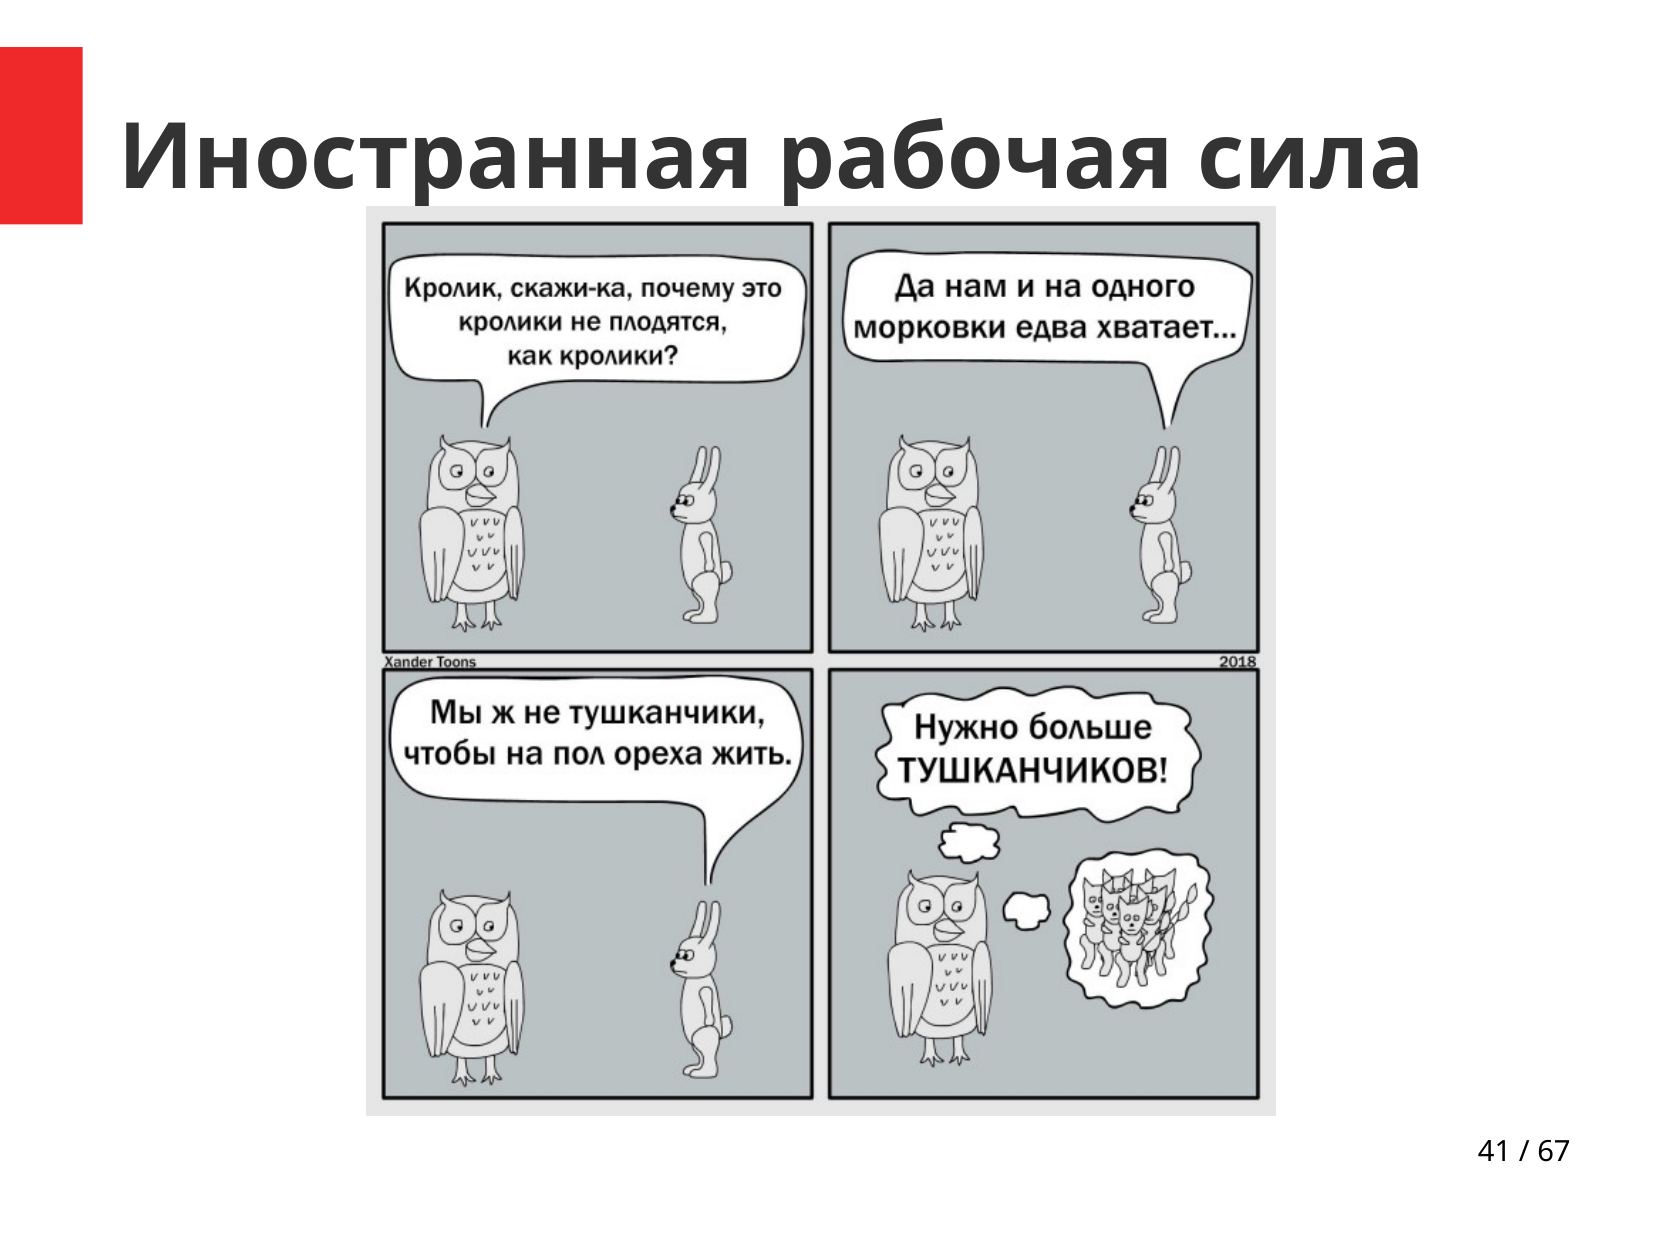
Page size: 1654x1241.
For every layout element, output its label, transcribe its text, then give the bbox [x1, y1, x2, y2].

title Иностранная рабочая сила [118, 49, 1571, 257]
picture [366, 206, 1276, 1116]
